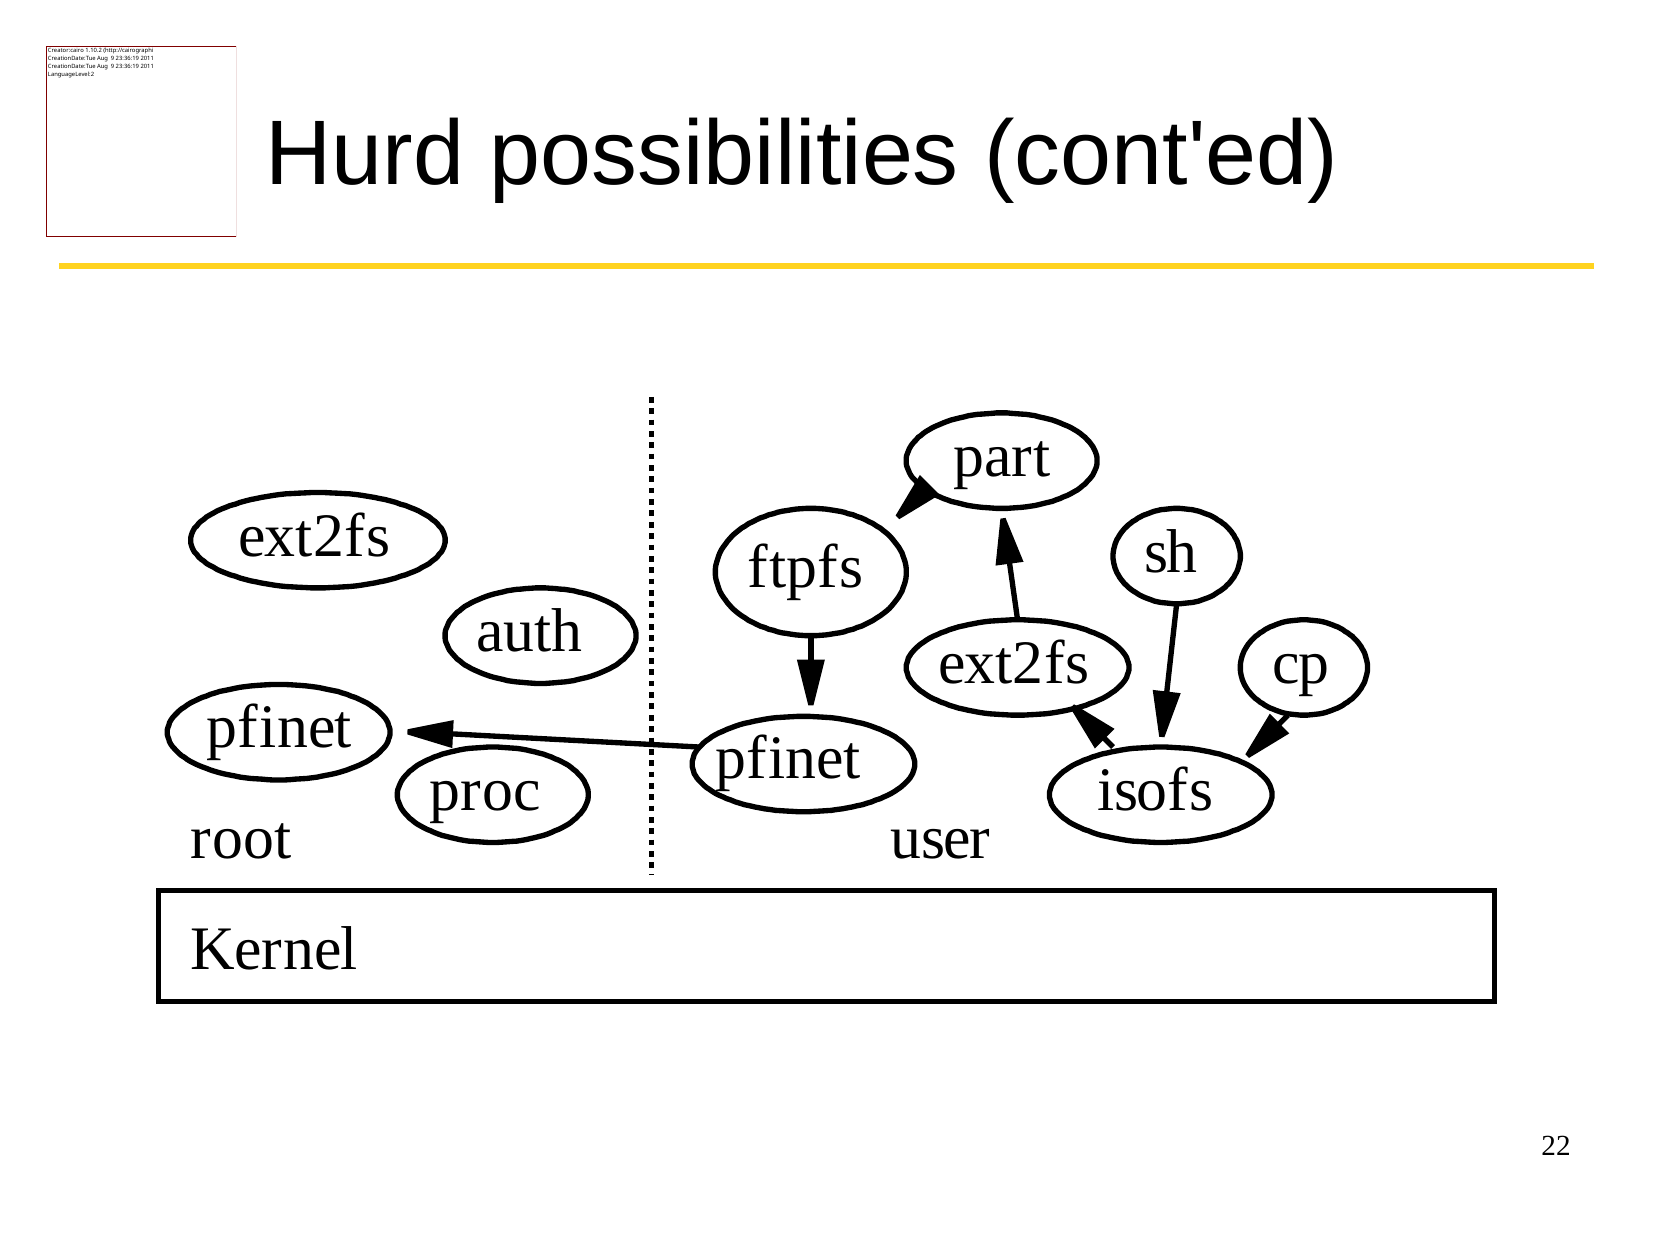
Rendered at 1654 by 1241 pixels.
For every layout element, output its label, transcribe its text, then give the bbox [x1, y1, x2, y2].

picture [137, 375, 1516, 1023]
title Hurd possibilities (cont'ed) [265, 49, 1571, 257]
